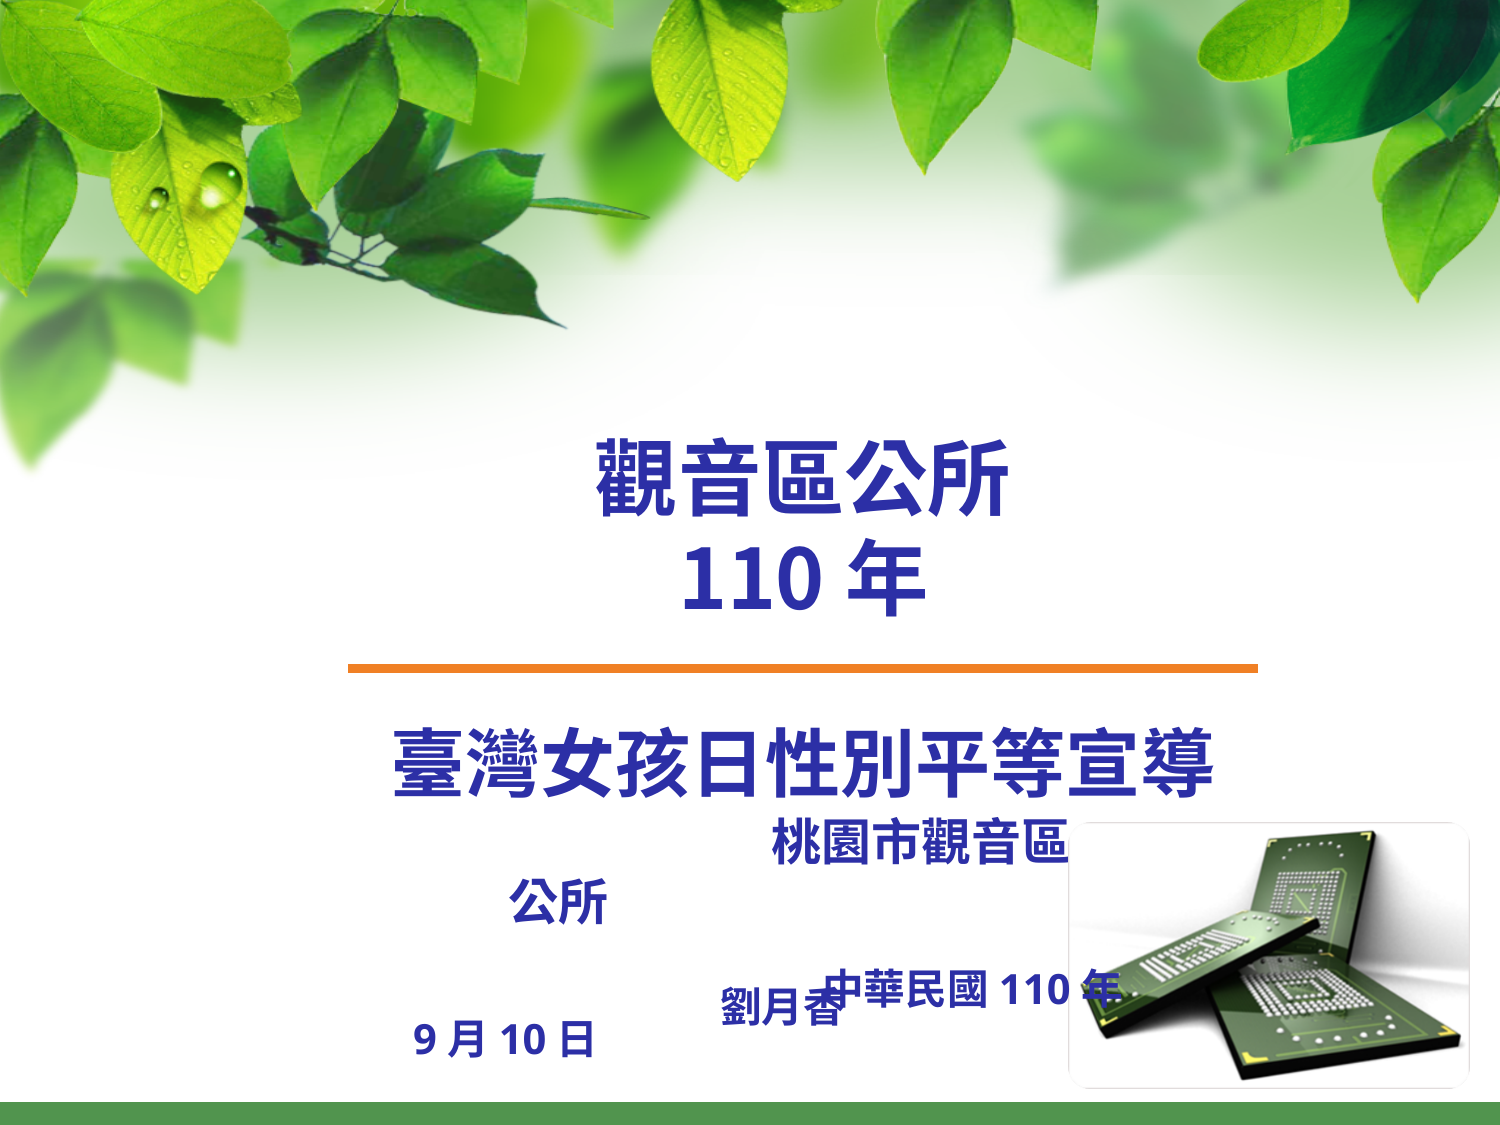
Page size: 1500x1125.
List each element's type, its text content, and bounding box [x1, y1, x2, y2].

picture [1068, 822, 1470, 1089]
text_box 桃園市觀音區公所 劉月香 [419, 803, 1122, 955]
picture [0, 0, 1500, 488]
title 觀音區公所 110年 臺灣女孩日性別平等宣導 [94, 259, 1500, 535]
text_box 中華民國110年9月10日 [398, 955, 1143, 1071]
